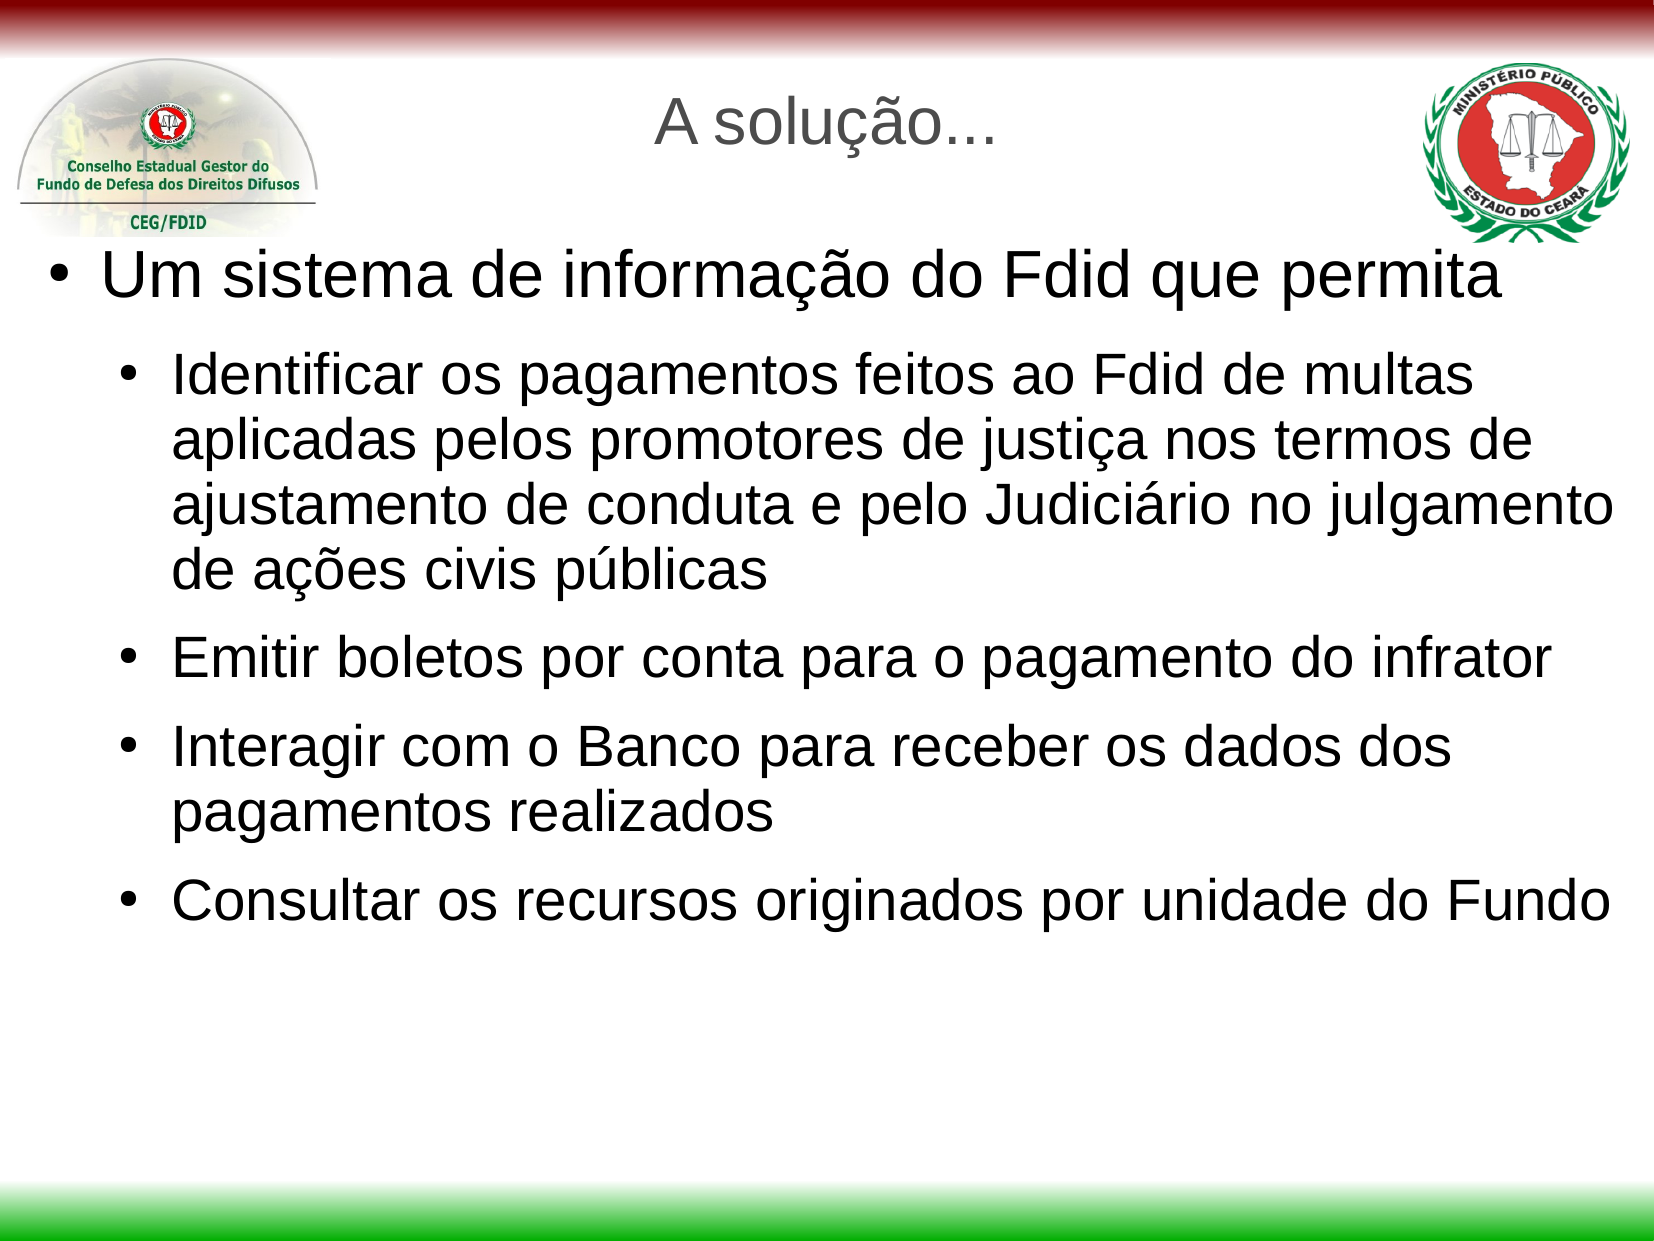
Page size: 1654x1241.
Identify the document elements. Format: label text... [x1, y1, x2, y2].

title A solução... [0, 47, 1654, 195]
list Um sistema de informação do Fdid que permita Identificar os pagamentos feitos ao Fdid de multas aplicadas pelos promotores de justiça nos termos de ajustamento de conduta e pelo Judiciário no julgamento de ações civis públicas Emitir boletos por conta para o pagamento do infrator Interagir com o Banco para receber os dados dos pagamentos realizados Consultar os recursos originados por unidade do Fundo [29, 237, 1654, 1182]
picture [1423, 63, 1630, 243]
picture [5, 58, 331, 237]
